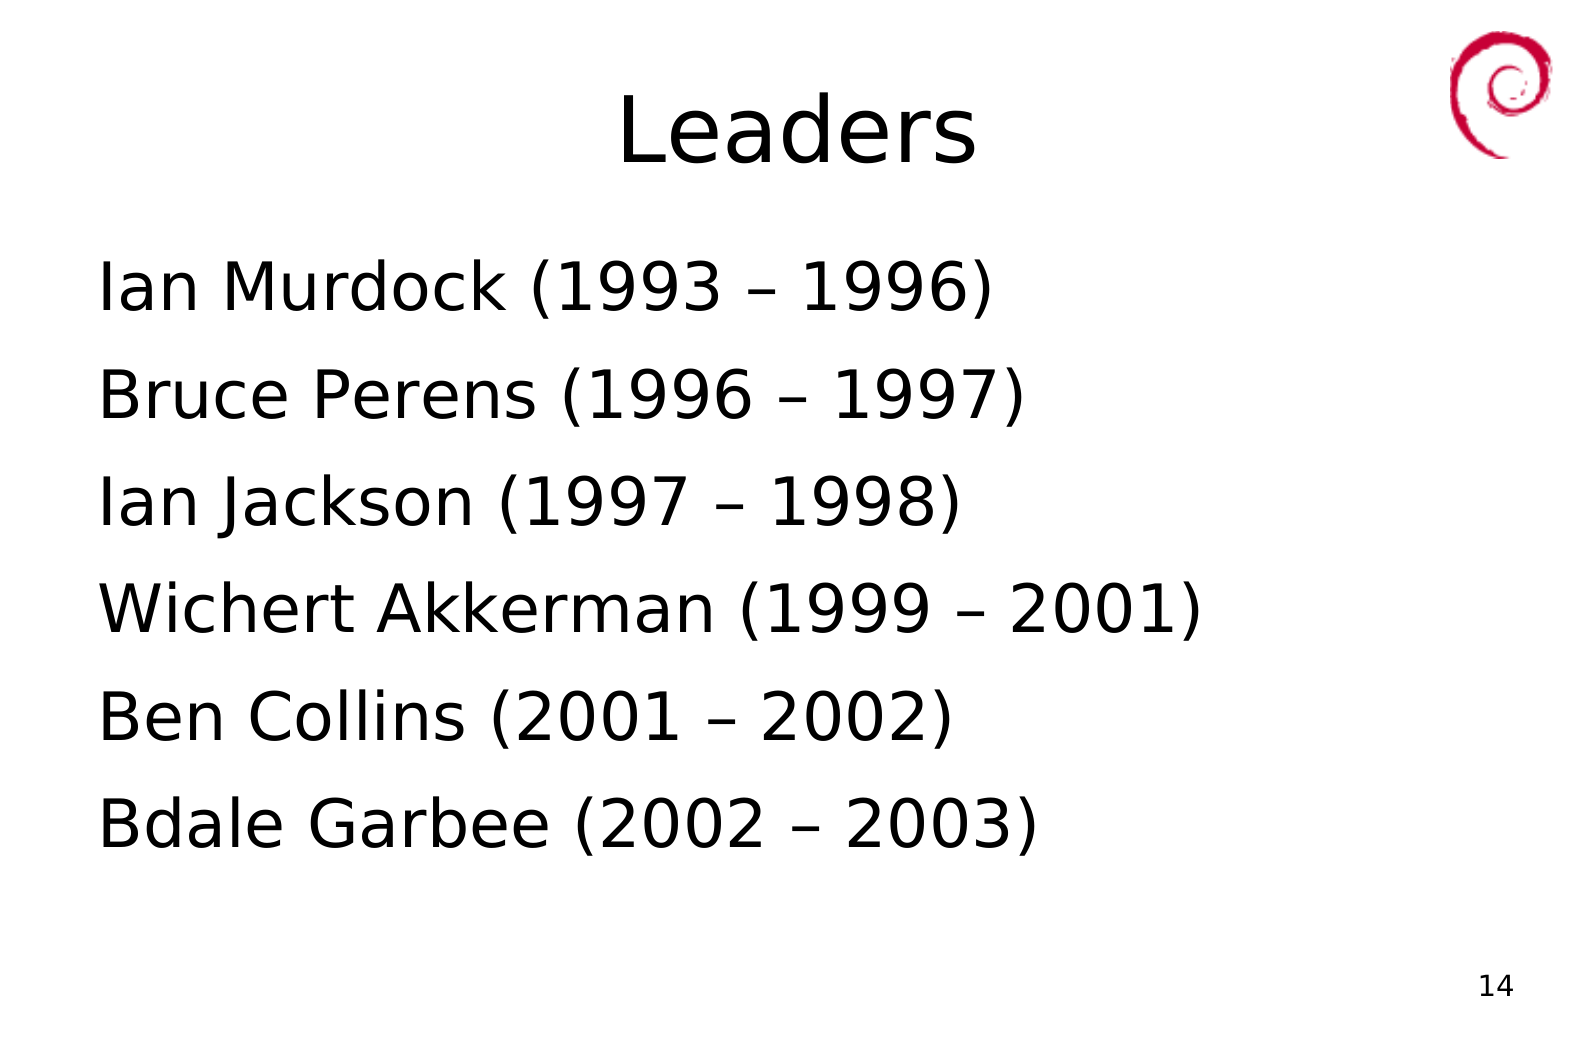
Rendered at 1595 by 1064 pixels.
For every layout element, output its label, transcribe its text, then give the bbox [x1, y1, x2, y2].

picture [1450, 31, 1555, 159]
title Leaders [79, 42, 1515, 221]
list Ian Murdock (1993 – 1996) Bruce Perens (1996 – 1997) Ian Jackson (1997 – 1998) Wichert Akkerman (1999 – 2001) Ben Collins (2001 – 2002) Bdale Garbee (2002 – 2003) [79, 248, 1515, 951]
